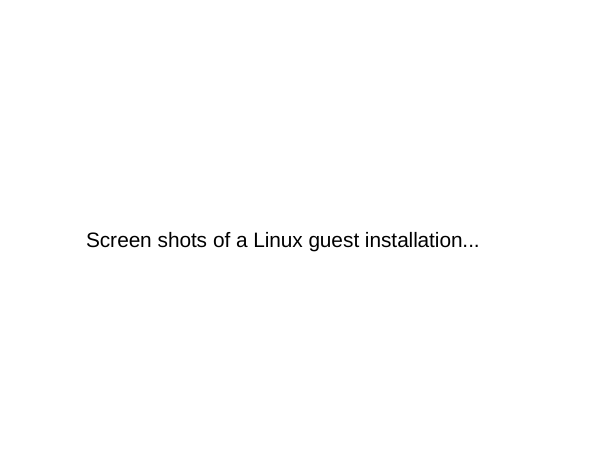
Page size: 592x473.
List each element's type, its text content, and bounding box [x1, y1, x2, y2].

text_box Screen shots of a Linux guest installation... [70, 183, 520, 289]
